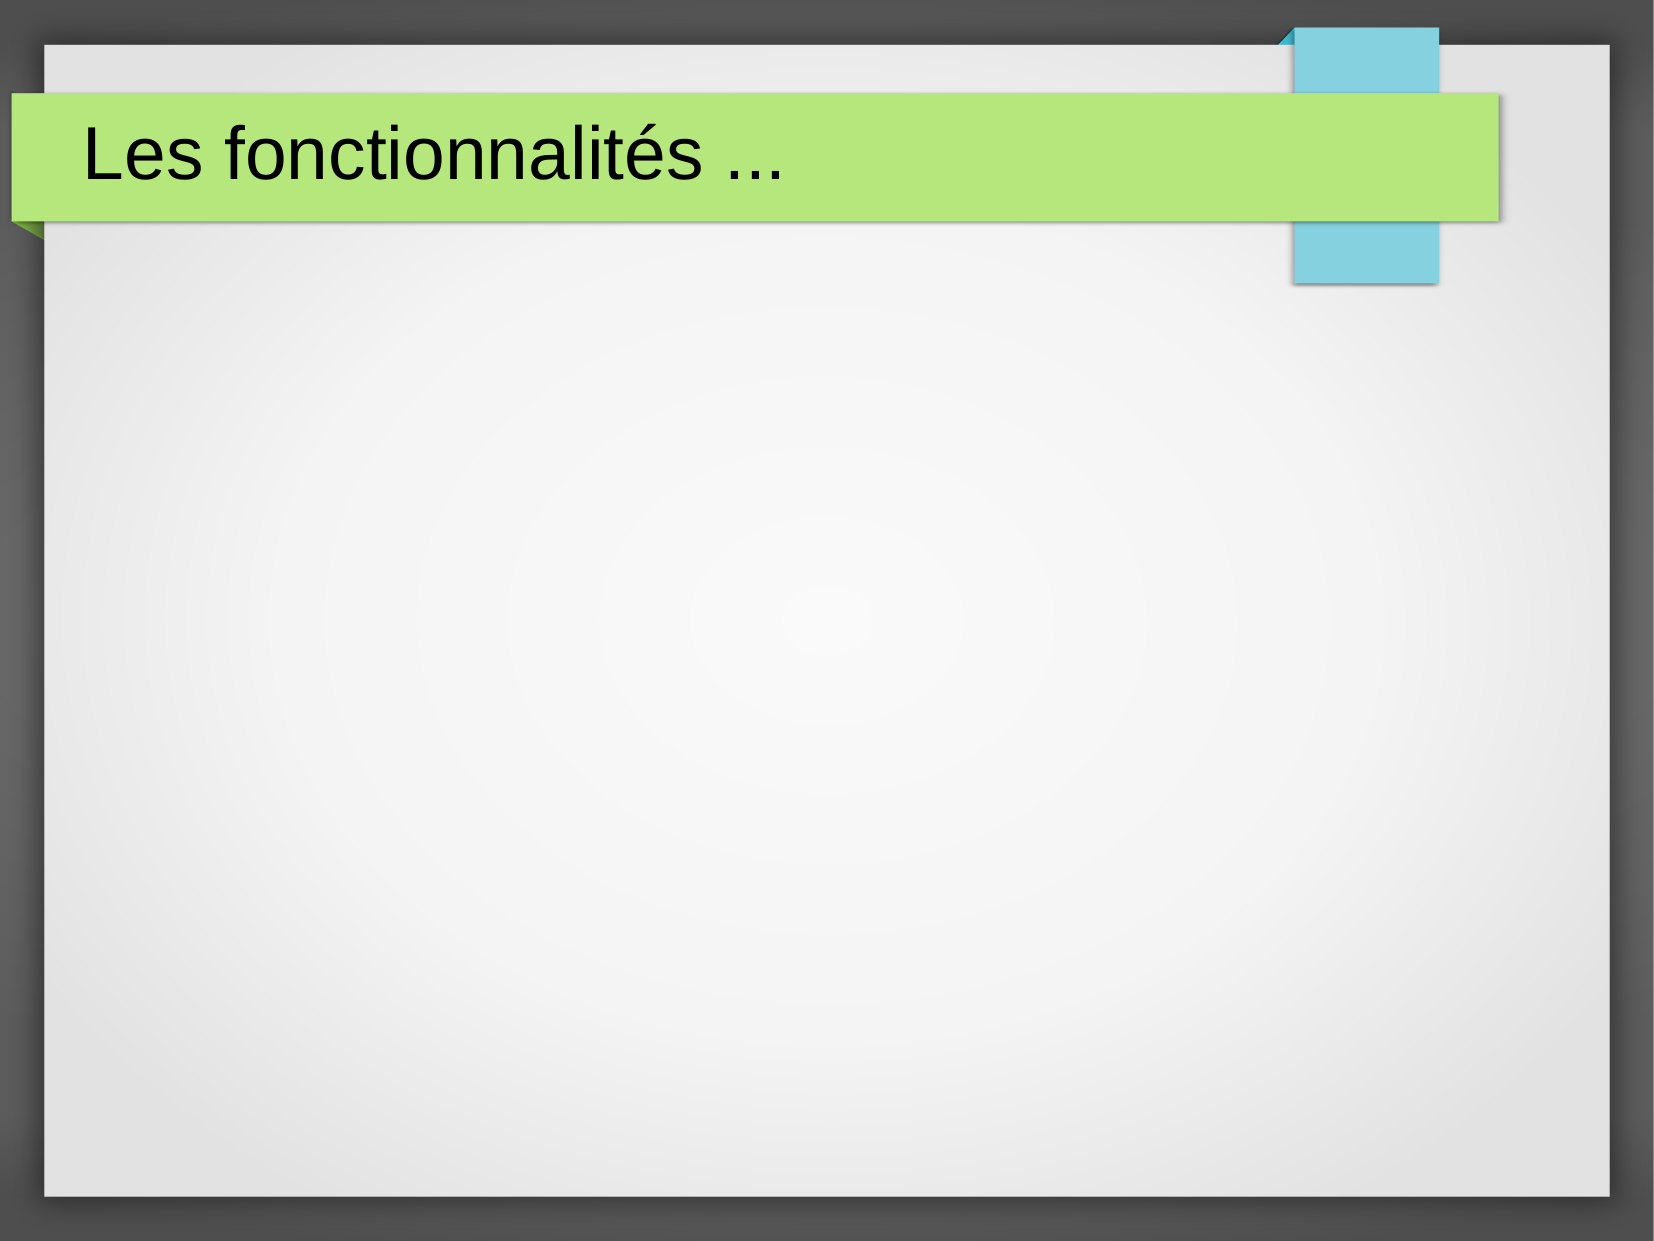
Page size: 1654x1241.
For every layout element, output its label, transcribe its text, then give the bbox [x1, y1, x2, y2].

title Les fonctionnalités ... [82, 94, 1264, 213]
picture [0, 0, 1654, 1241]
